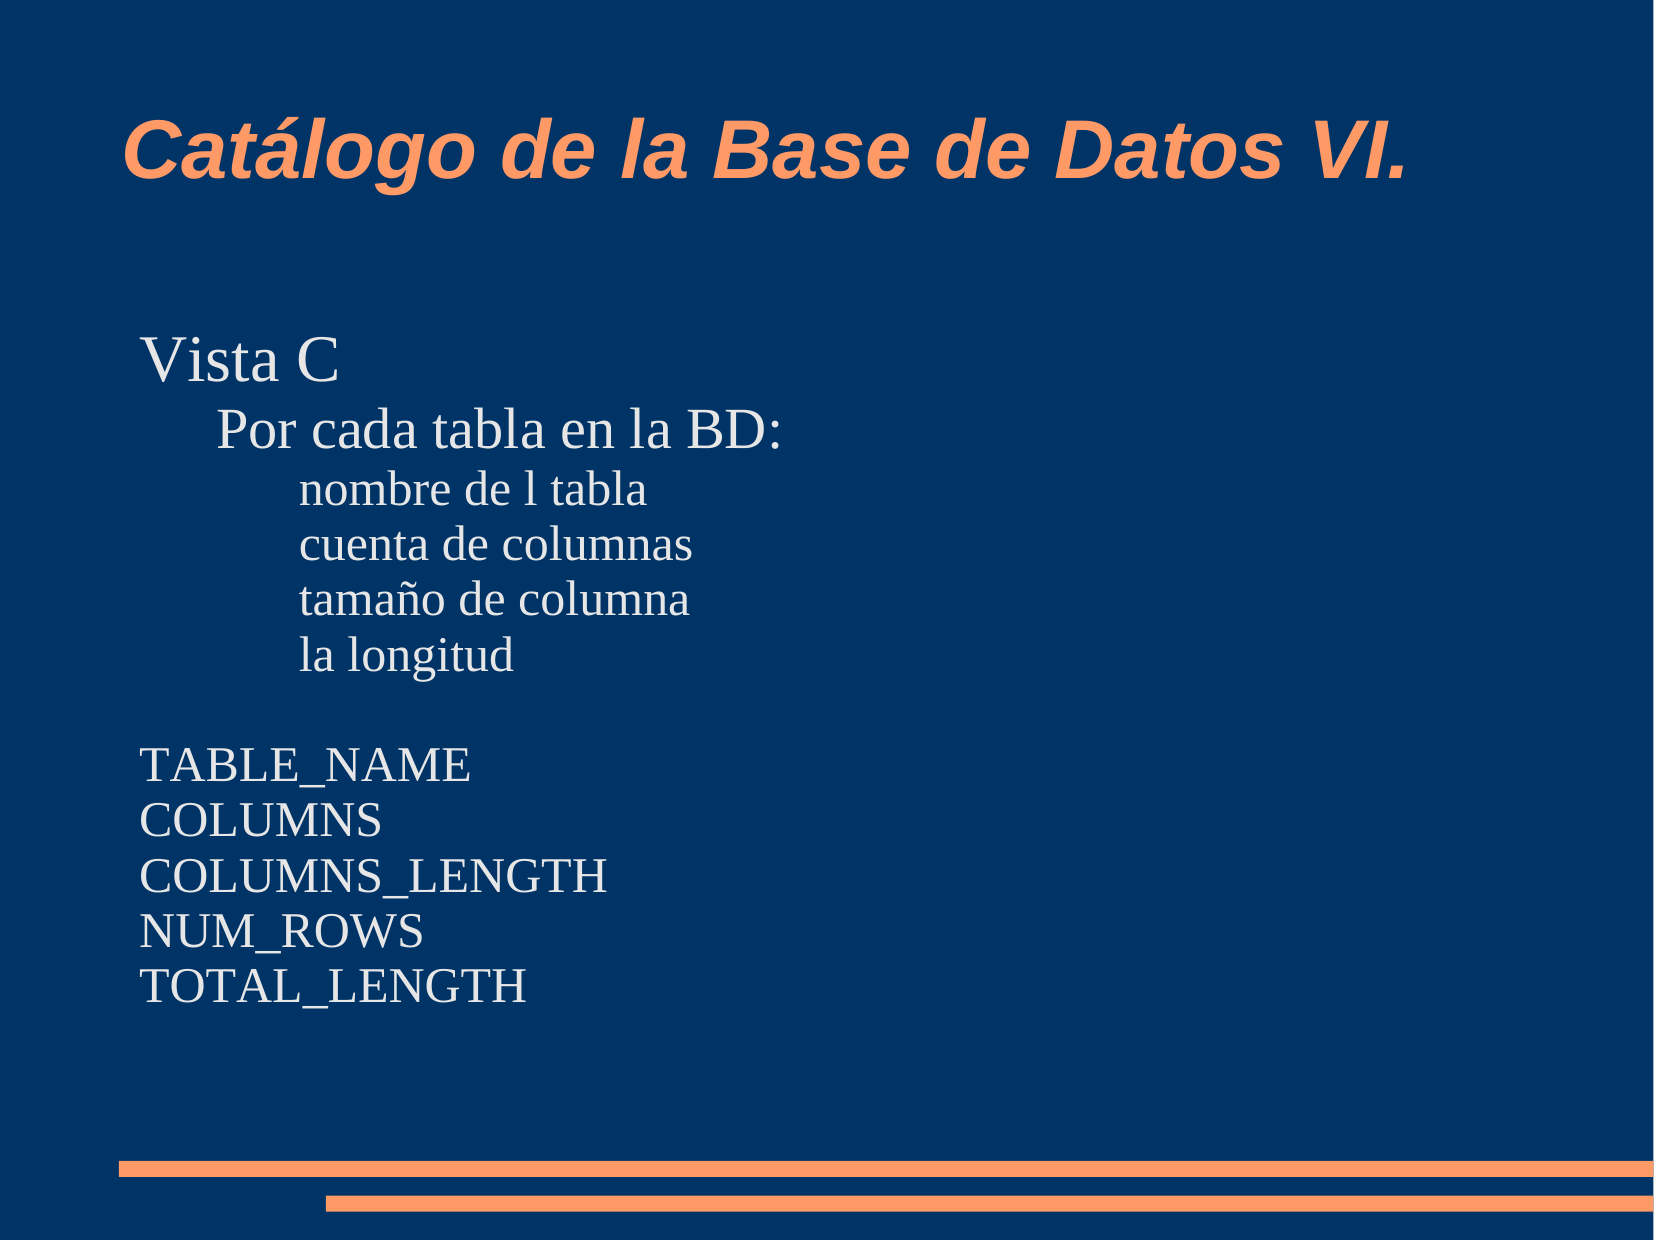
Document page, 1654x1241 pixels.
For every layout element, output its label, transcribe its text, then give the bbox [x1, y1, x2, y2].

list Vista C Por cada tabla en la BD: nombre de l tabla cuenta de columnas tamaño de columna la longitud TABLE_NAME COLUMNS COLUMNS_LENGTH NUM_ROWS TOTAL_LENGTH [121, 322, 1561, 1133]
title Catálogo de la Base de Datos VI. [121, 46, 1534, 254]
